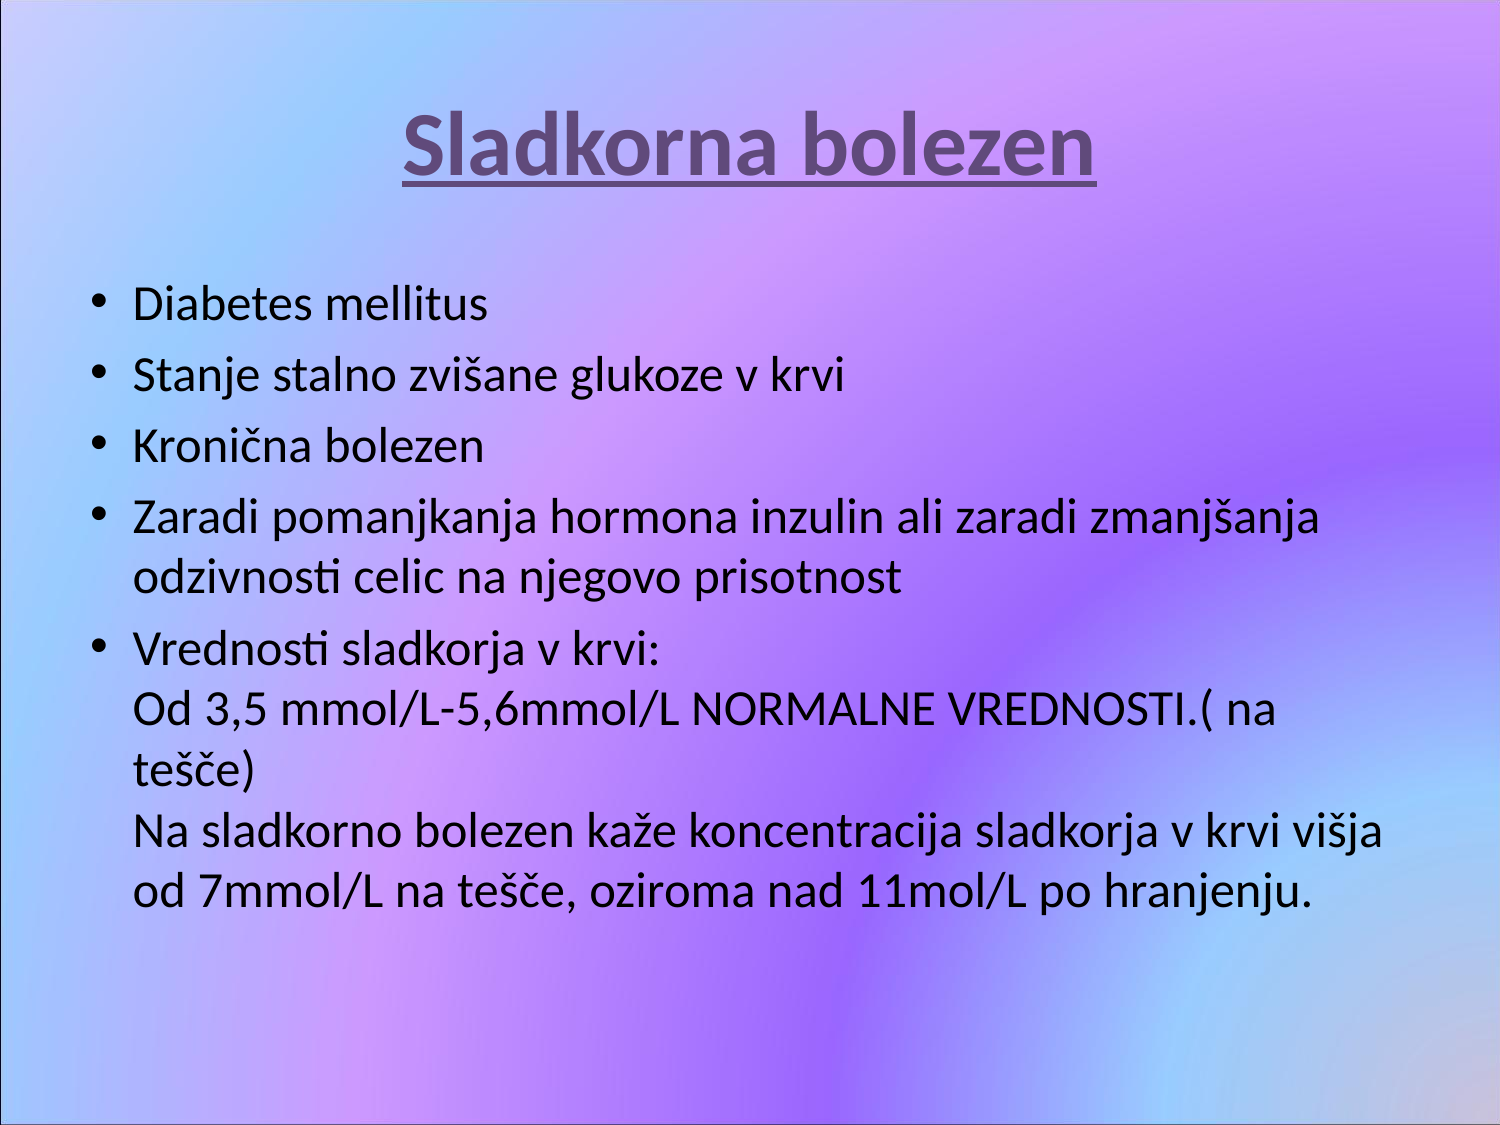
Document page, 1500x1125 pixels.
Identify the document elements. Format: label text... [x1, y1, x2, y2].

title Sladkorna bolezen [75, 45, 1425, 233]
picture [0, 0, 1500, 1125]
list Diabetes mellitus Stanje stalno zvišane glukoze v krvi Kronična bolezen Zaradi pomanjkanja hormona inzulin ali zaradi zmanjšanja odzivnosti celic na njegovo prisotnost Vrednosti sladkorja v krvi: Od 3,5 mmol/L-5,6mmol/L NORMALNE VREDNOSTI.( na tešče) Na sladkorno bolezen kaže koncentracija sladkorja v krvi višja od 7mmol/L na tešče, oziroma nad 11mol/L po hranjenju. [75, 262, 1425, 1005]
